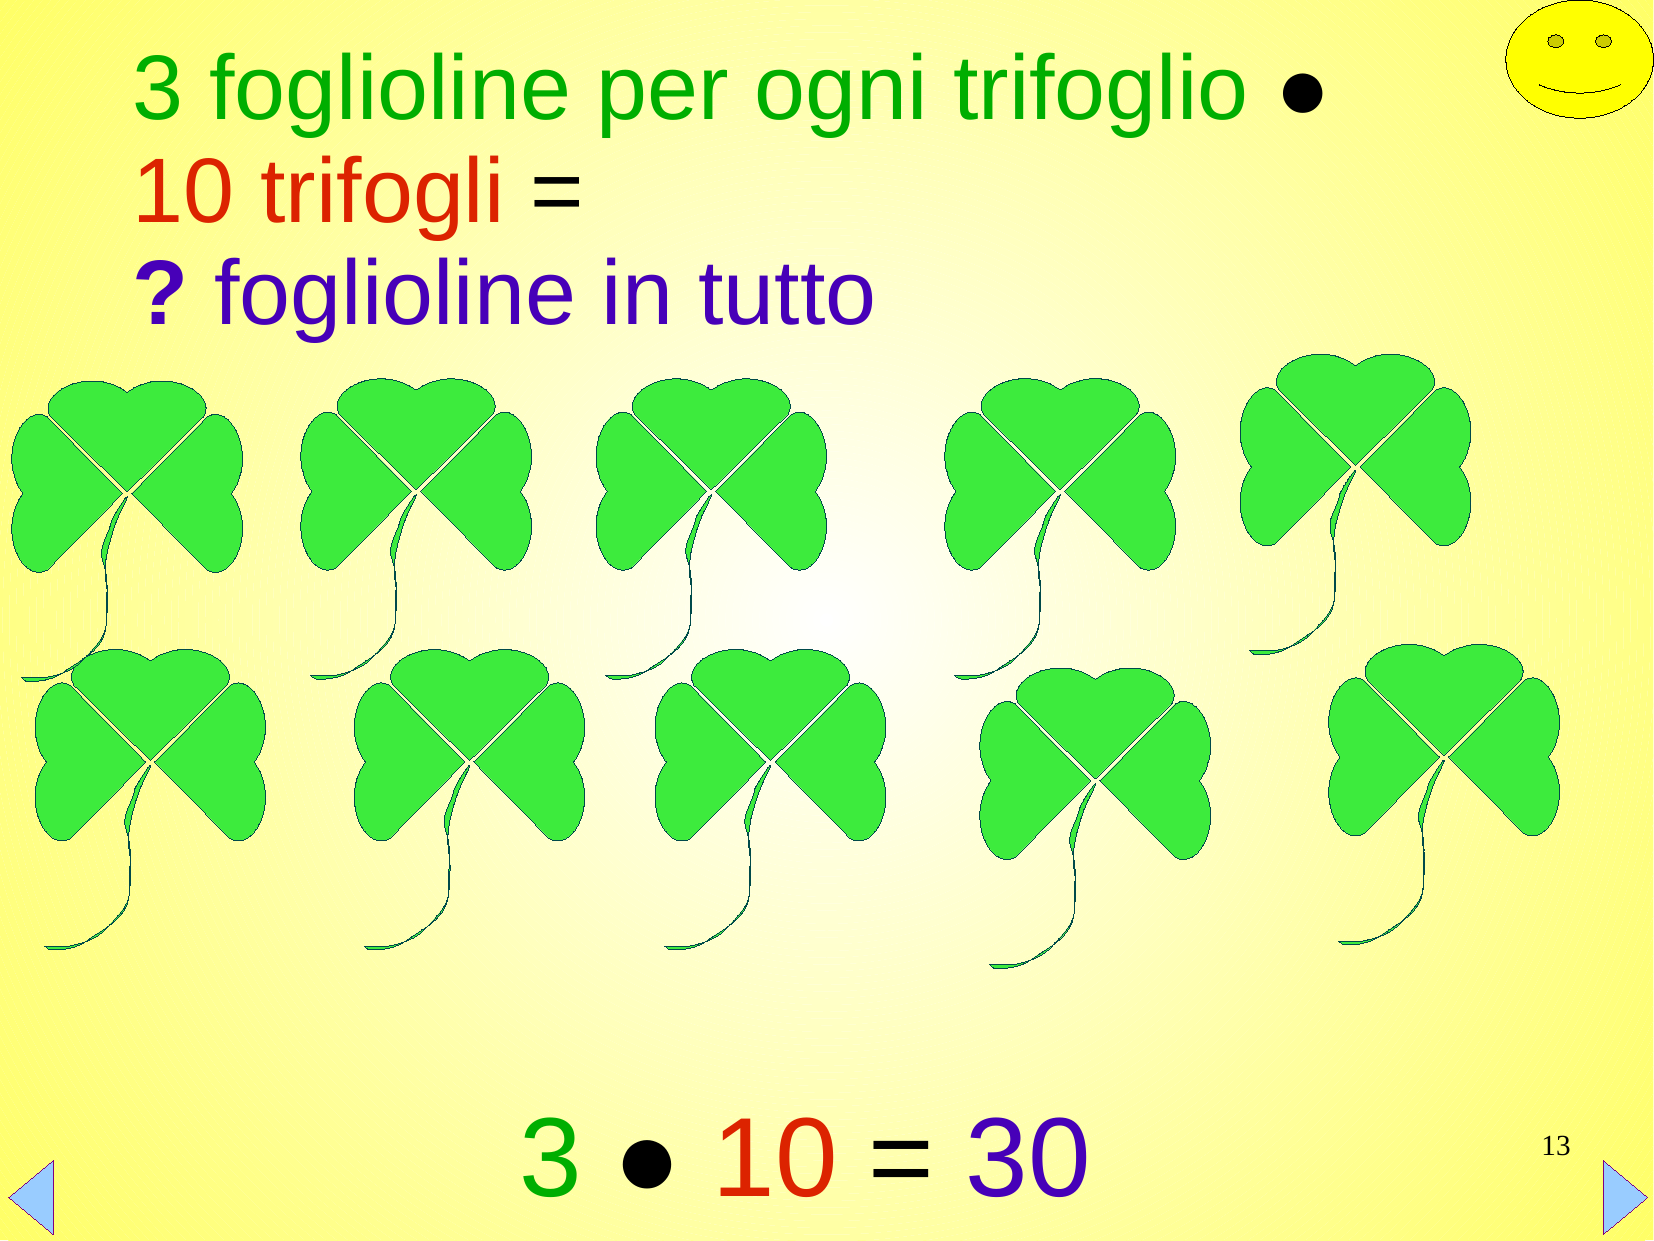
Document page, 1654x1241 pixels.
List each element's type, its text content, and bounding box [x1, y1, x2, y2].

text_box [390, 649, 585, 841]
text_box [8, 1160, 54, 1235]
text_box [1249, 470, 1356, 655]
text_box [1360, 387, 1471, 546]
text_box [1064, 412, 1176, 571]
text_box [1338, 760, 1445, 945]
text_box [979, 701, 1091, 860]
text_box [632, 378, 827, 571]
text_box [300, 412, 412, 571]
text_box [1099, 701, 1211, 860]
text_box [1276, 354, 1435, 466]
text_box [1240, 387, 1351, 546]
text_box [1448, 677, 1560, 836]
text_box [354, 682, 465, 841]
text_box [1505, 0, 1654, 119]
text_box [605, 494, 712, 680]
text_box [989, 783, 1096, 969]
text_box [11, 414, 123, 573]
text_box [1328, 677, 1440, 836]
text_box [596, 412, 707, 571]
text_box [44, 765, 151, 950]
text_box [337, 378, 496, 490]
text_box [1603, 1160, 1648, 1235]
text_box [655, 649, 886, 841]
text_box [420, 412, 532, 571]
text_box [154, 682, 266, 841]
text_box [944, 412, 1056, 571]
text_box [48, 381, 243, 573]
text_box [954, 494, 1061, 680]
text_box [364, 765, 470, 950]
text_box [1016, 668, 1175, 779]
text_box [310, 494, 417, 680]
text_box 3 foglioline per ogni trifoglio ● 10 trifogli = ? foglioline in tutto [118, 29, 1536, 352]
text_box [981, 378, 1140, 490]
text_box [664, 765, 771, 950]
text_box [1365, 644, 1524, 756]
text_box 3 ● 10 = 30 [504, 1086, 1149, 1228]
text_box [21, 496, 230, 841]
